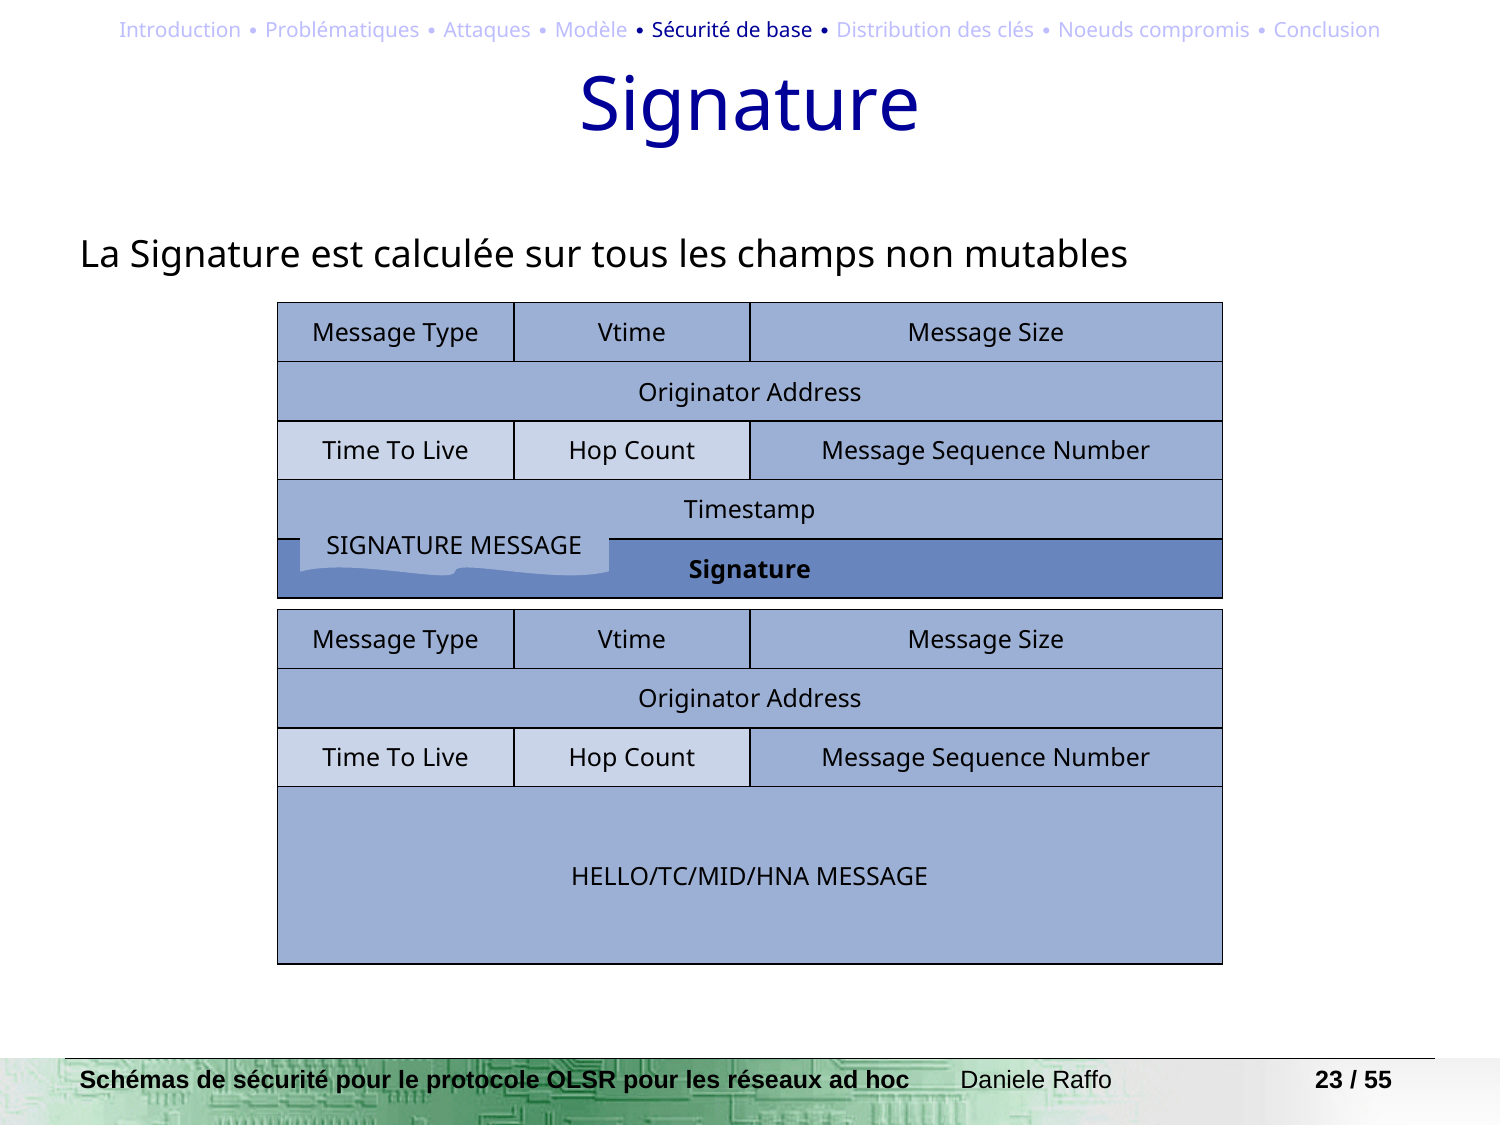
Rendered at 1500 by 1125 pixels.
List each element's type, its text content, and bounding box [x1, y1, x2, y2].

text_box Time To Live [277, 728, 513, 786]
picture [0, 1058, 1500, 1125]
text_box Schémas de sécurité pour le protocole OLSR pour les réseaux ad hoc Daniele Raffo [64, 1058, 1436, 1103]
text_box Hop Count [513, 728, 749, 786]
text_box La Signature est calculée sur tous les champs non mutables [64, 219, 1436, 287]
text_box HELLO/TC/MID/HNA MESSAGE [277, 786, 1223, 965]
text_box Signature [64, 52, 1436, 161]
text_box SIGNATURE MESSAGE [301, 515, 609, 575]
text_box Originator Address [277, 362, 1223, 421]
text_box Hop Count [513, 421, 749, 479]
text_box Message Sequence Number [749, 728, 1223, 786]
text_box Message Sequence Number [749, 421, 1223, 479]
text_box Message Size [749, 302, 1223, 362]
text_box Message Type [277, 302, 513, 362]
text_box Originator Address [277, 669, 1223, 728]
text_box Message Type [277, 609, 513, 669]
text_box Vtime [513, 609, 749, 669]
text_box Message Size [749, 609, 1223, 669]
text_box Timestamp [277, 479, 1223, 538]
text_box Introduction ∙ Problématiques ∙ Attaques ∙ Modèle ∙ Sécurité de base ∙ Distribution des clés ∙ Noeuds compromis ∙ Conclusion [0, 7, 1500, 52]
text_box Time To Live [277, 421, 513, 479]
text_box Signature [277, 538, 1223, 598]
text_box Vtime [513, 302, 749, 362]
